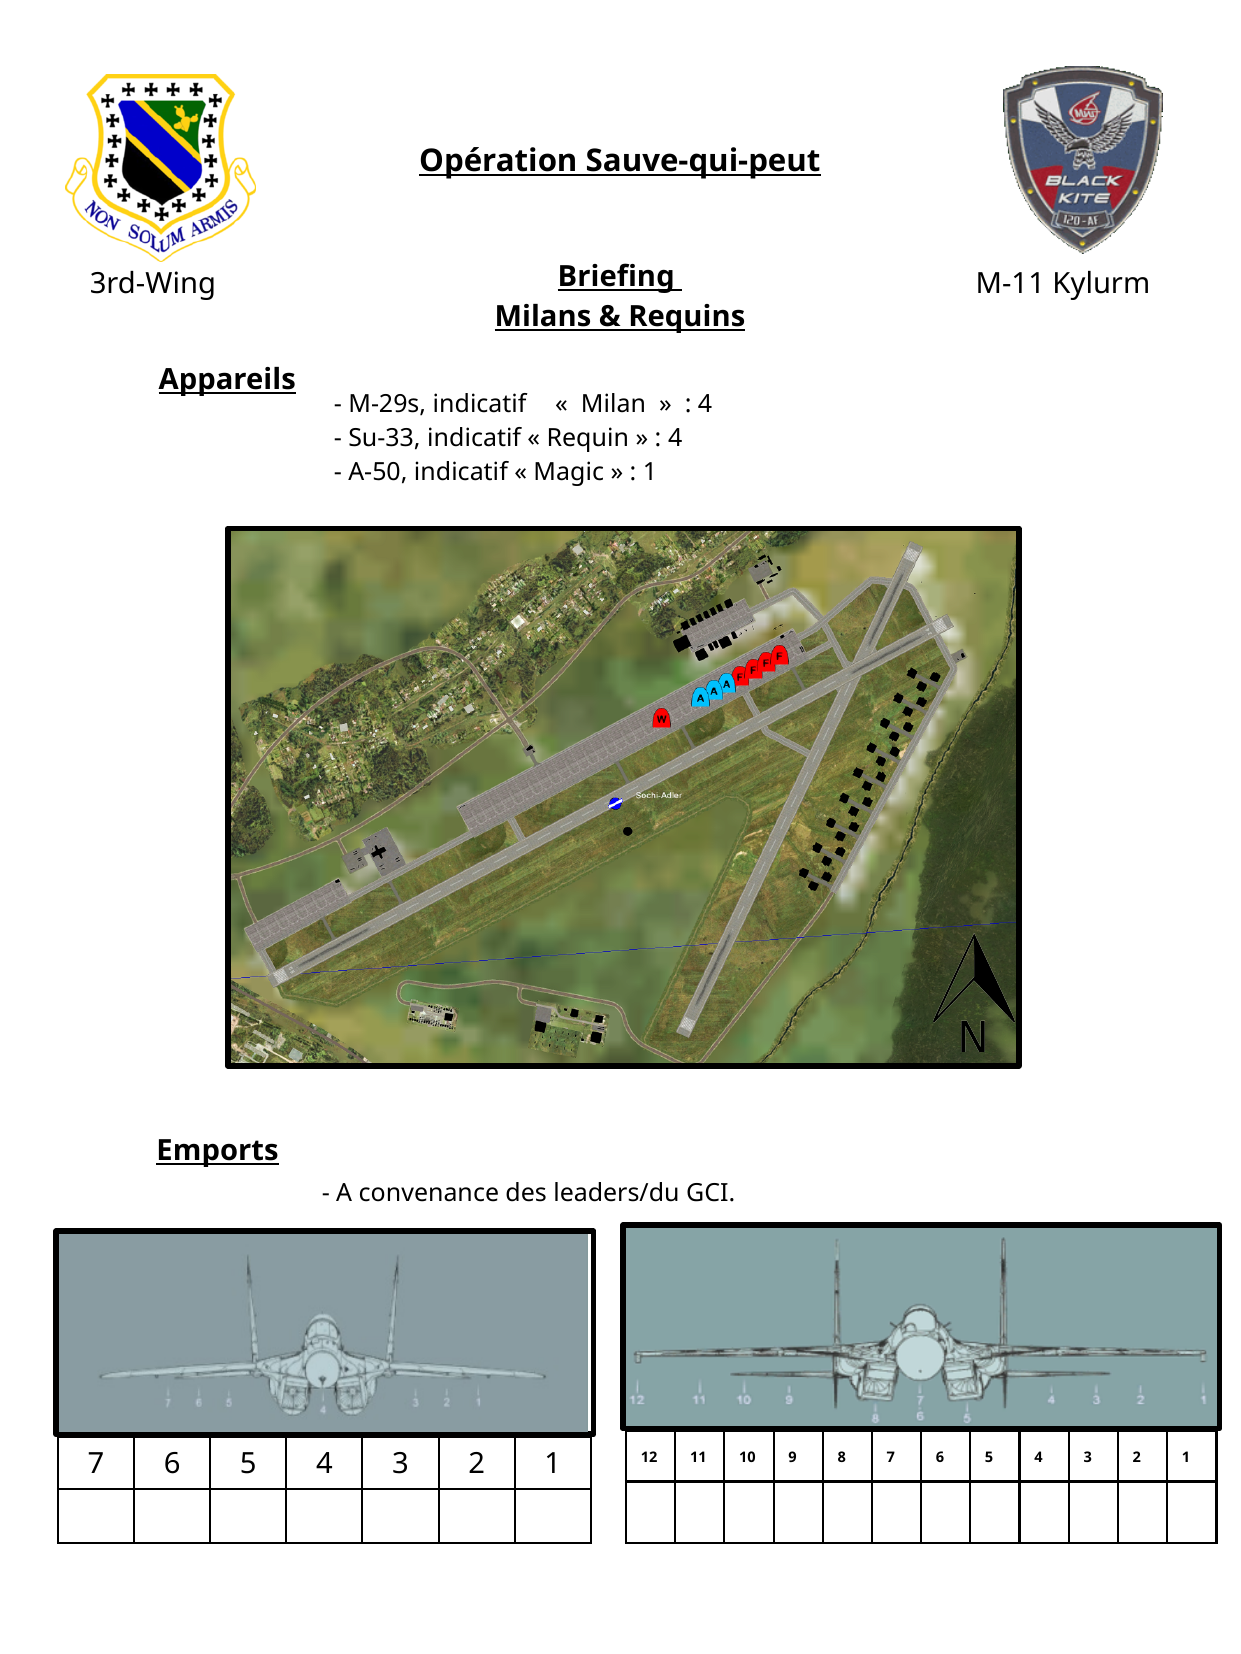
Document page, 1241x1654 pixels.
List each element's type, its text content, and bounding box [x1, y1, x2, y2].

picture [625, 1228, 1217, 1426]
table_header 5 [971, 1432, 1018, 1480]
picture [1003, 66, 1163, 254]
table_header 4 [287, 1438, 361, 1488]
table_cell [725, 1483, 773, 1542]
table_header 1 [1168, 1432, 1215, 1480]
table_header 7 [59, 1438, 133, 1488]
table_cell [135, 1490, 209, 1542]
chart [59, 1234, 591, 1432]
table_cell [1070, 1483, 1117, 1542]
table_cell [440, 1490, 514, 1542]
text_box Appareils [106, 351, 331, 426]
table_cell [1119, 1483, 1166, 1542]
text_box - M-29s, indicatif « Milan » : 4 - Su-33, indicatif « Requin » : 4 - A-50, indicatif « Magic » : 1 [318, 377, 1052, 533]
table_cell [1021, 1483, 1068, 1542]
table_cell [873, 1483, 920, 1542]
table_header 8 [824, 1432, 871, 1480]
table_cell [287, 1490, 361, 1542]
table_cell [516, 1490, 590, 1542]
table_cell [627, 1483, 674, 1542]
picture [65, 74, 256, 262]
table_header 6 [135, 1438, 209, 1488]
table_header 11 [676, 1432, 723, 1480]
table_cell [775, 1483, 822, 1542]
table_cell [59, 1490, 133, 1542]
table_header 2 [440, 1438, 514, 1488]
text_box - A convenance des leaders/du GCI. [307, 1167, 886, 1252]
table_cell [211, 1490, 285, 1542]
table_header 1 [516, 1438, 590, 1488]
table_header 12 [627, 1432, 674, 1480]
table_header 5 [211, 1438, 285, 1488]
title Opération Sauve-qui-peut 3rd-Wing M-11 Kylurm [62, 6, 1179, 348]
table_header 2 [1119, 1432, 1166, 1480]
text_box Briefing Milans & Requins [479, 248, 761, 345]
table_cell [971, 1483, 1018, 1542]
table_header 3 [1070, 1432, 1117, 1480]
table_header 9 [775, 1432, 822, 1480]
picture [230, 531, 1016, 1063]
table_header 6 [922, 1432, 969, 1480]
table_header 4 [1021, 1432, 1068, 1480]
table_header 7 [873, 1432, 920, 1480]
table_cell [824, 1483, 871, 1542]
table_header 3 [363, 1438, 438, 1488]
table_cell [1168, 1483, 1215, 1542]
text_box Emports [141, 1122, 331, 1197]
table_cell [363, 1490, 438, 1542]
table_cell [922, 1483, 969, 1542]
table_header 10 [725, 1432, 773, 1480]
table_cell [676, 1483, 723, 1542]
